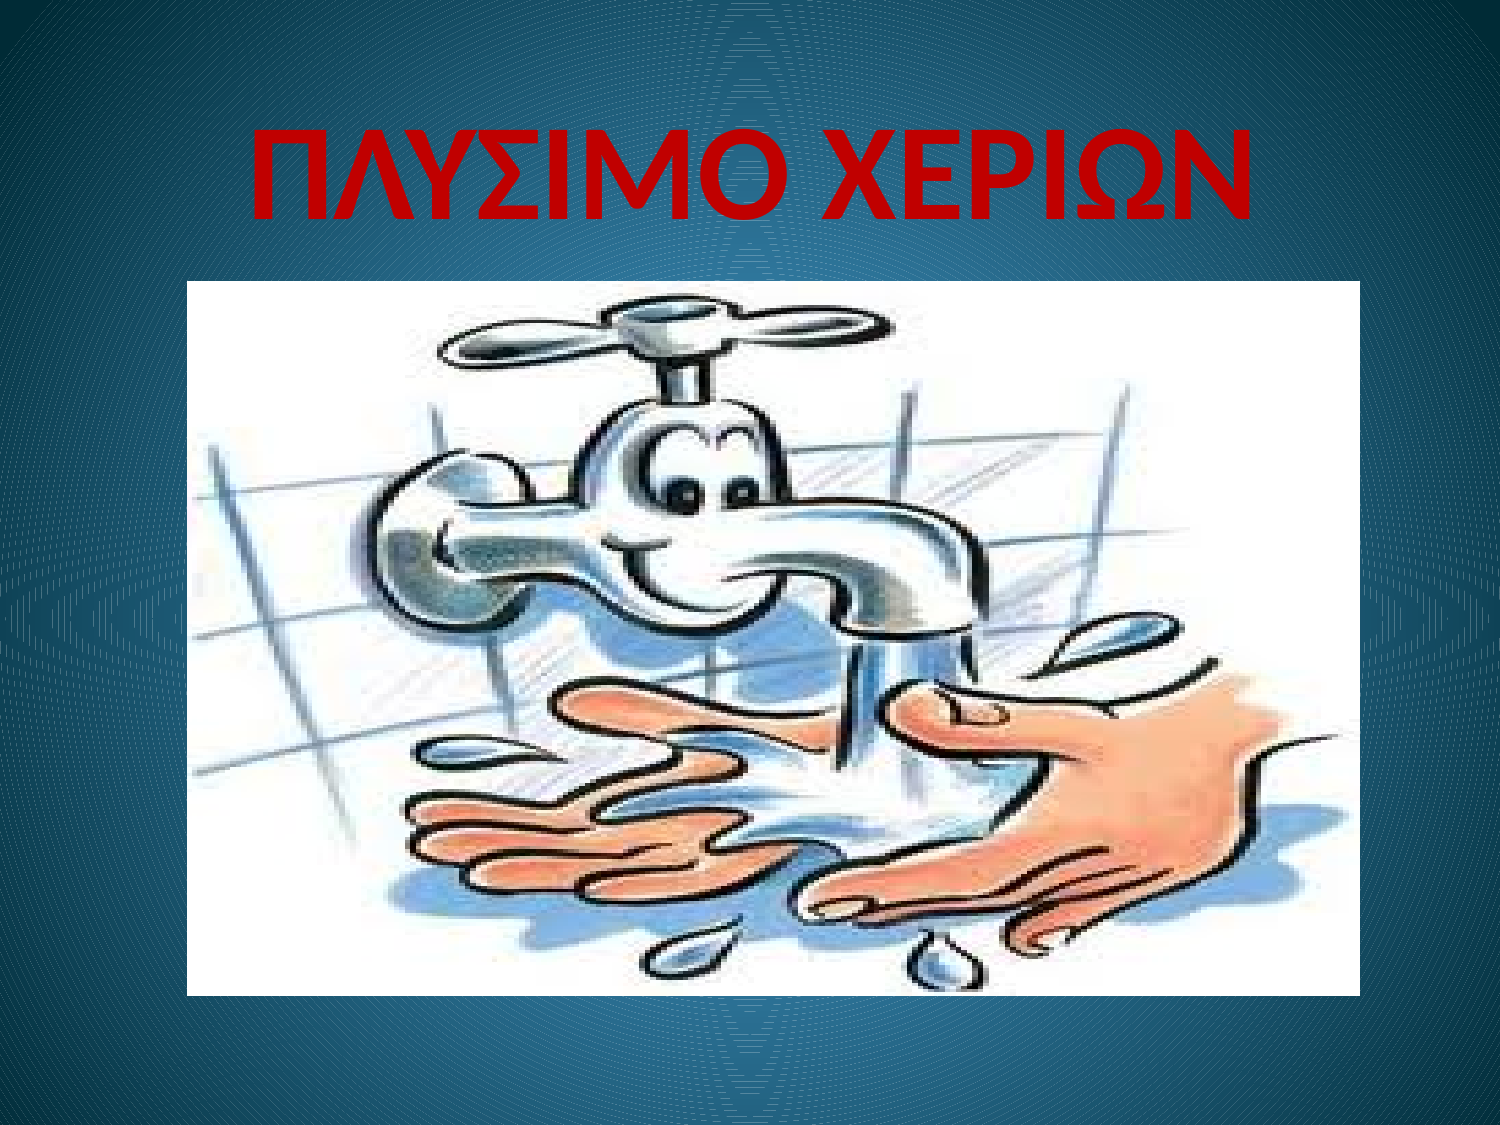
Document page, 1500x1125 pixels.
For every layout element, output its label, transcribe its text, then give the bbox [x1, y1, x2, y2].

title ΠΛΥΣΙΜΟ ΧΕΡΙΩΝ [117, 82, 1393, 247]
picture [187, 281, 1360, 997]
